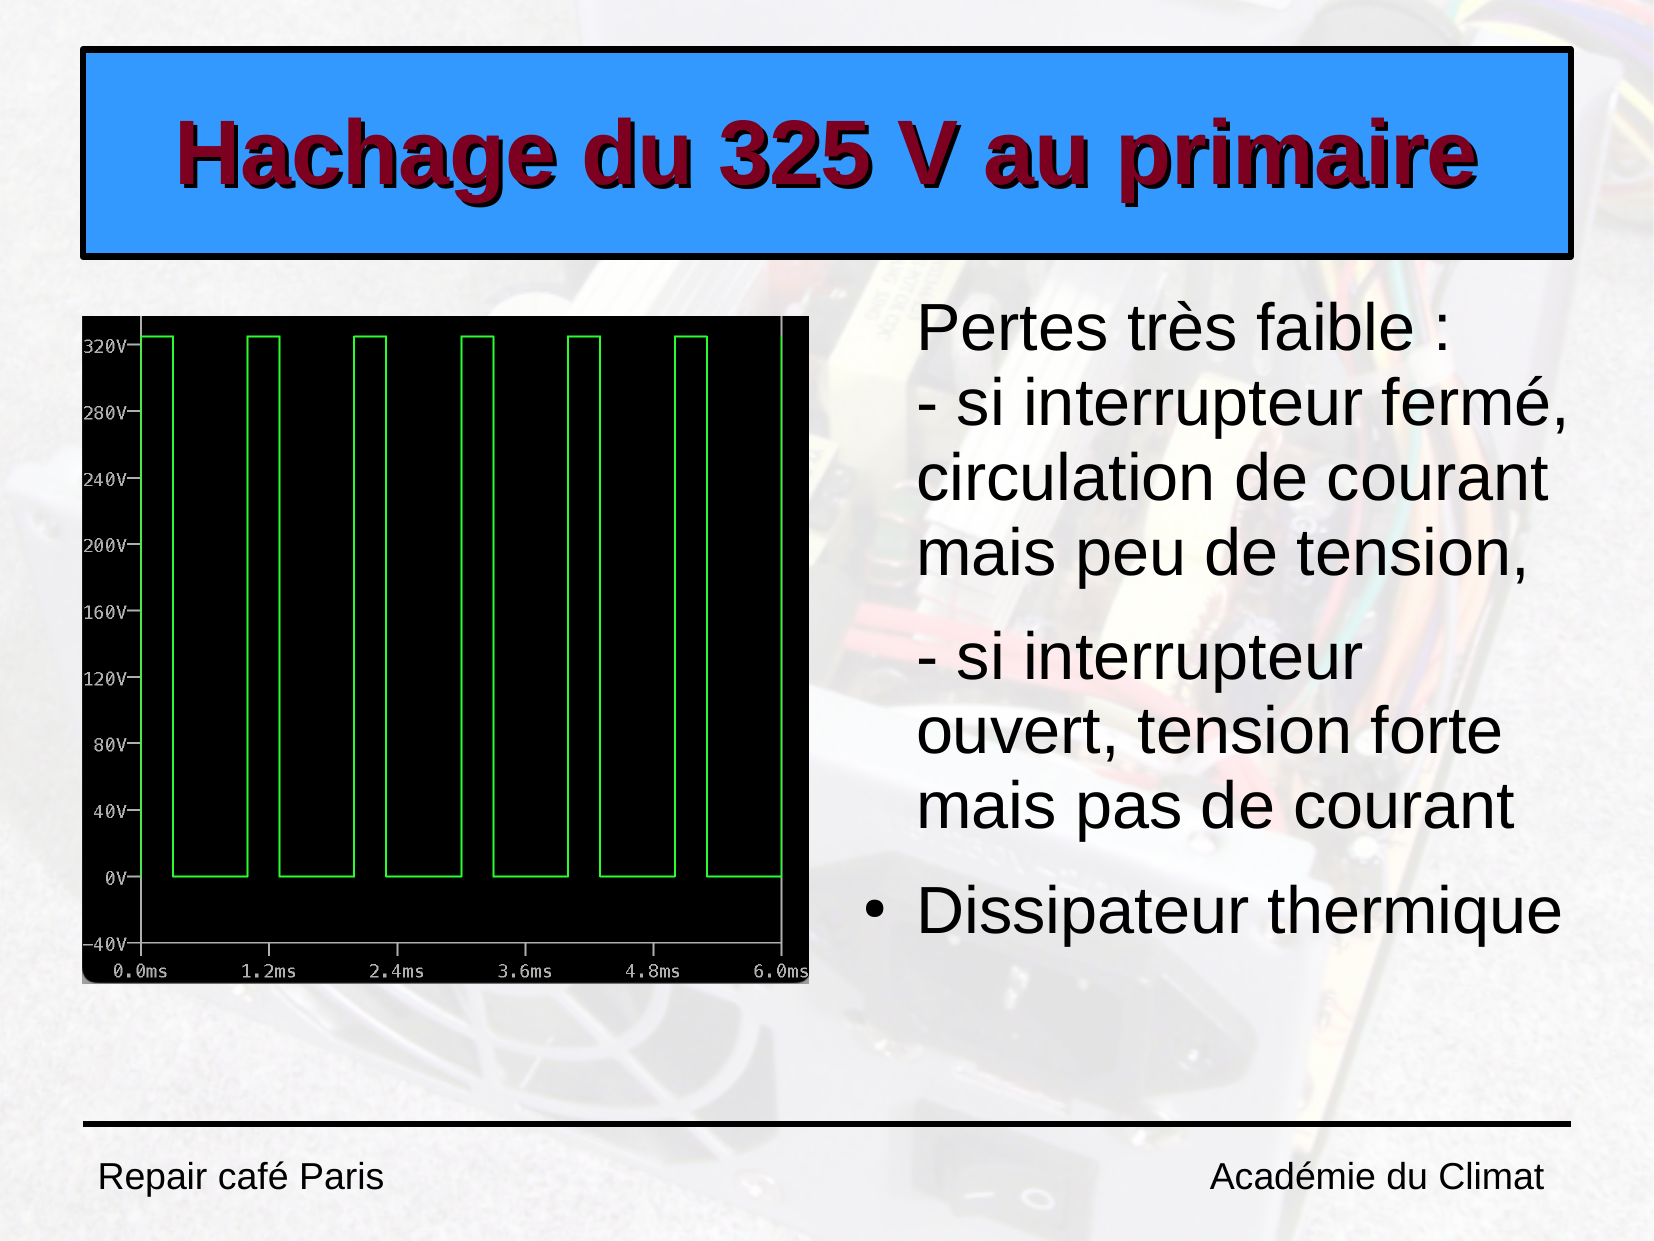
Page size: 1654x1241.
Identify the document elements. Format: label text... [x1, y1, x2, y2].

picture [0, 0, 1654, 1241]
title Hachage du 325 V au primaire [82, 49, 1571, 257]
text_box Repair café Paris Académie du Climat [82, 1147, 1571, 1205]
list Pertes très faible : - si interrupteur fermé, circulation de courant mais peu de tension, - si interrupteur ouvert, tension forte mais pas de courant Dissipateur thermique [845, 290, 1572, 1010]
